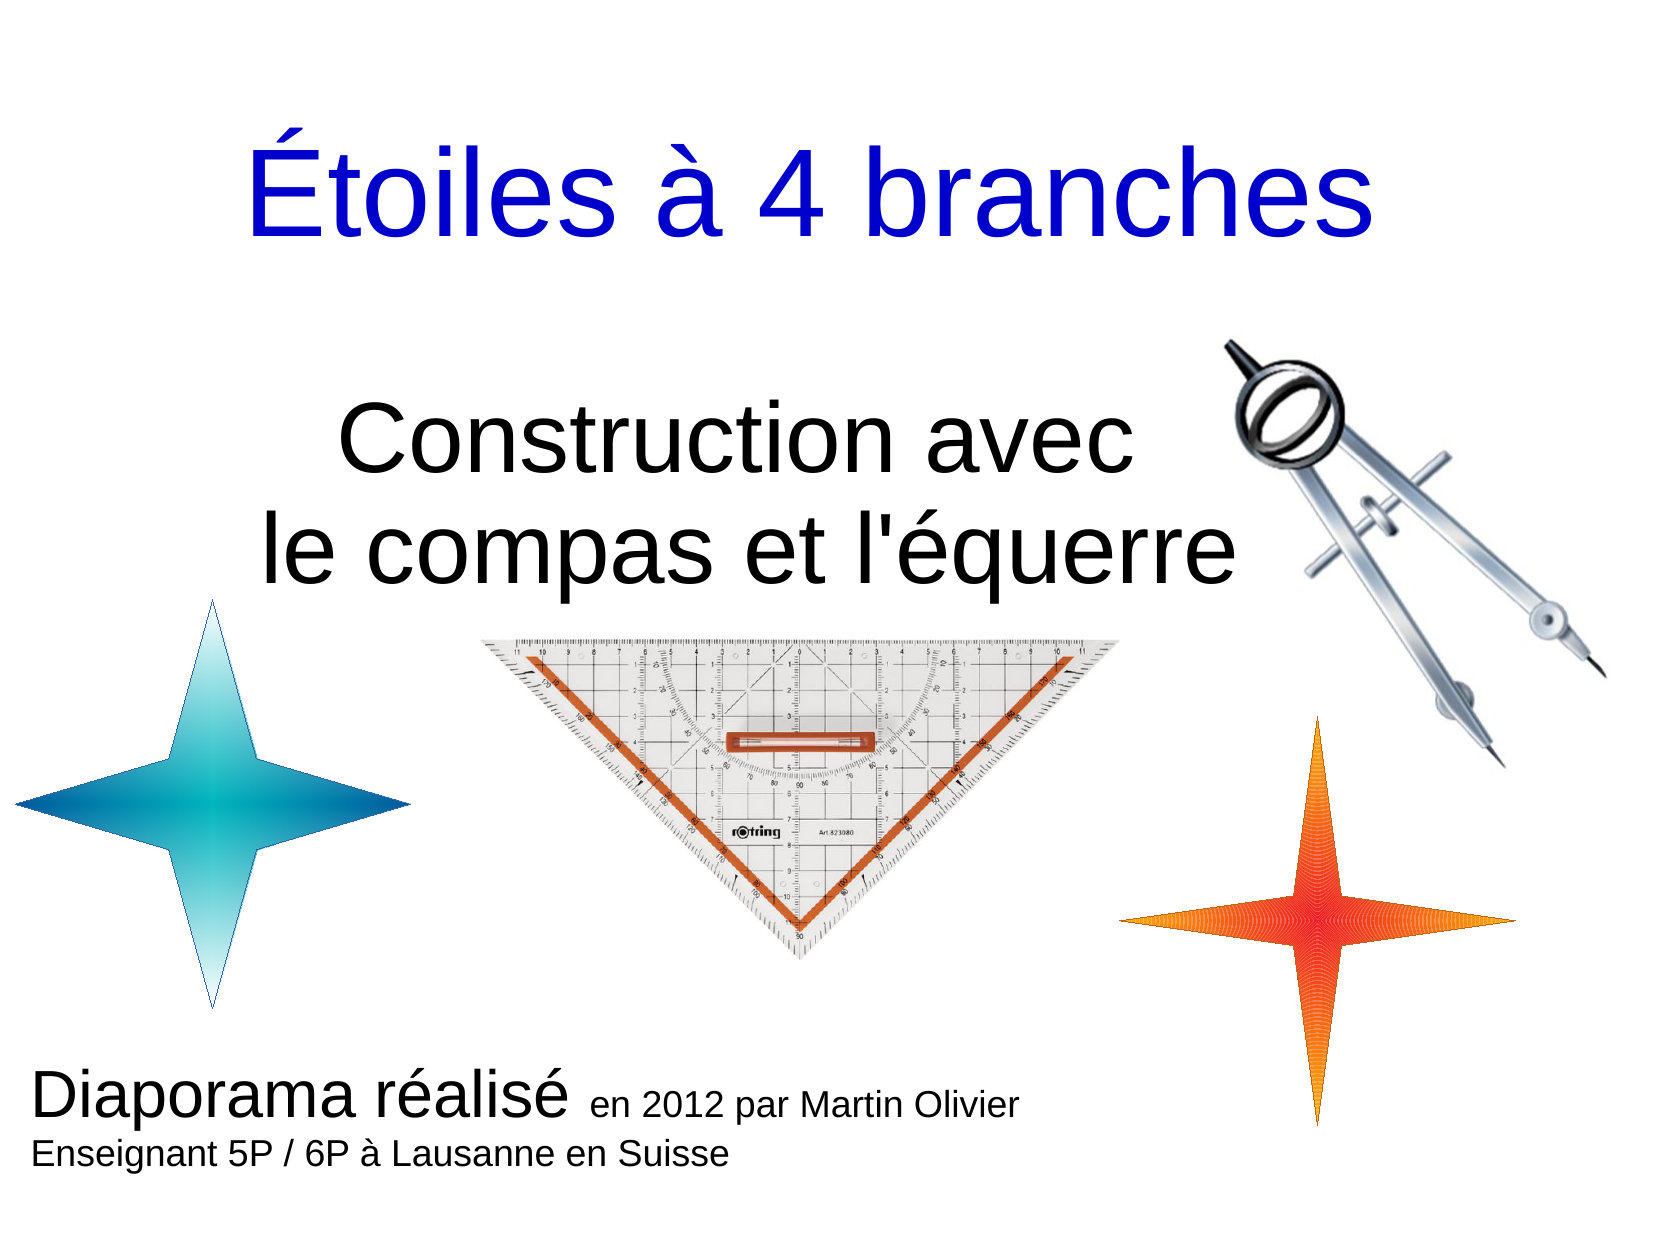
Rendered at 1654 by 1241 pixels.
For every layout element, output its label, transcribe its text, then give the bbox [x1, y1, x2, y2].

text_box Diaporama réalisé en 2012 par Martin Olivier Enseignant 5P / 6P à Lausanne en Suisse [15, 1050, 1036, 1182]
text_box [15, 599, 411, 1009]
picture [1185, 325, 1639, 781]
text_box [1119, 716, 1516, 1126]
picture [480, 639, 1120, 961]
title Étoiles à 4 branches [105, 90, 1516, 298]
subtitle Construction avec le compas et l'équerre [225, 270, 1276, 717]
